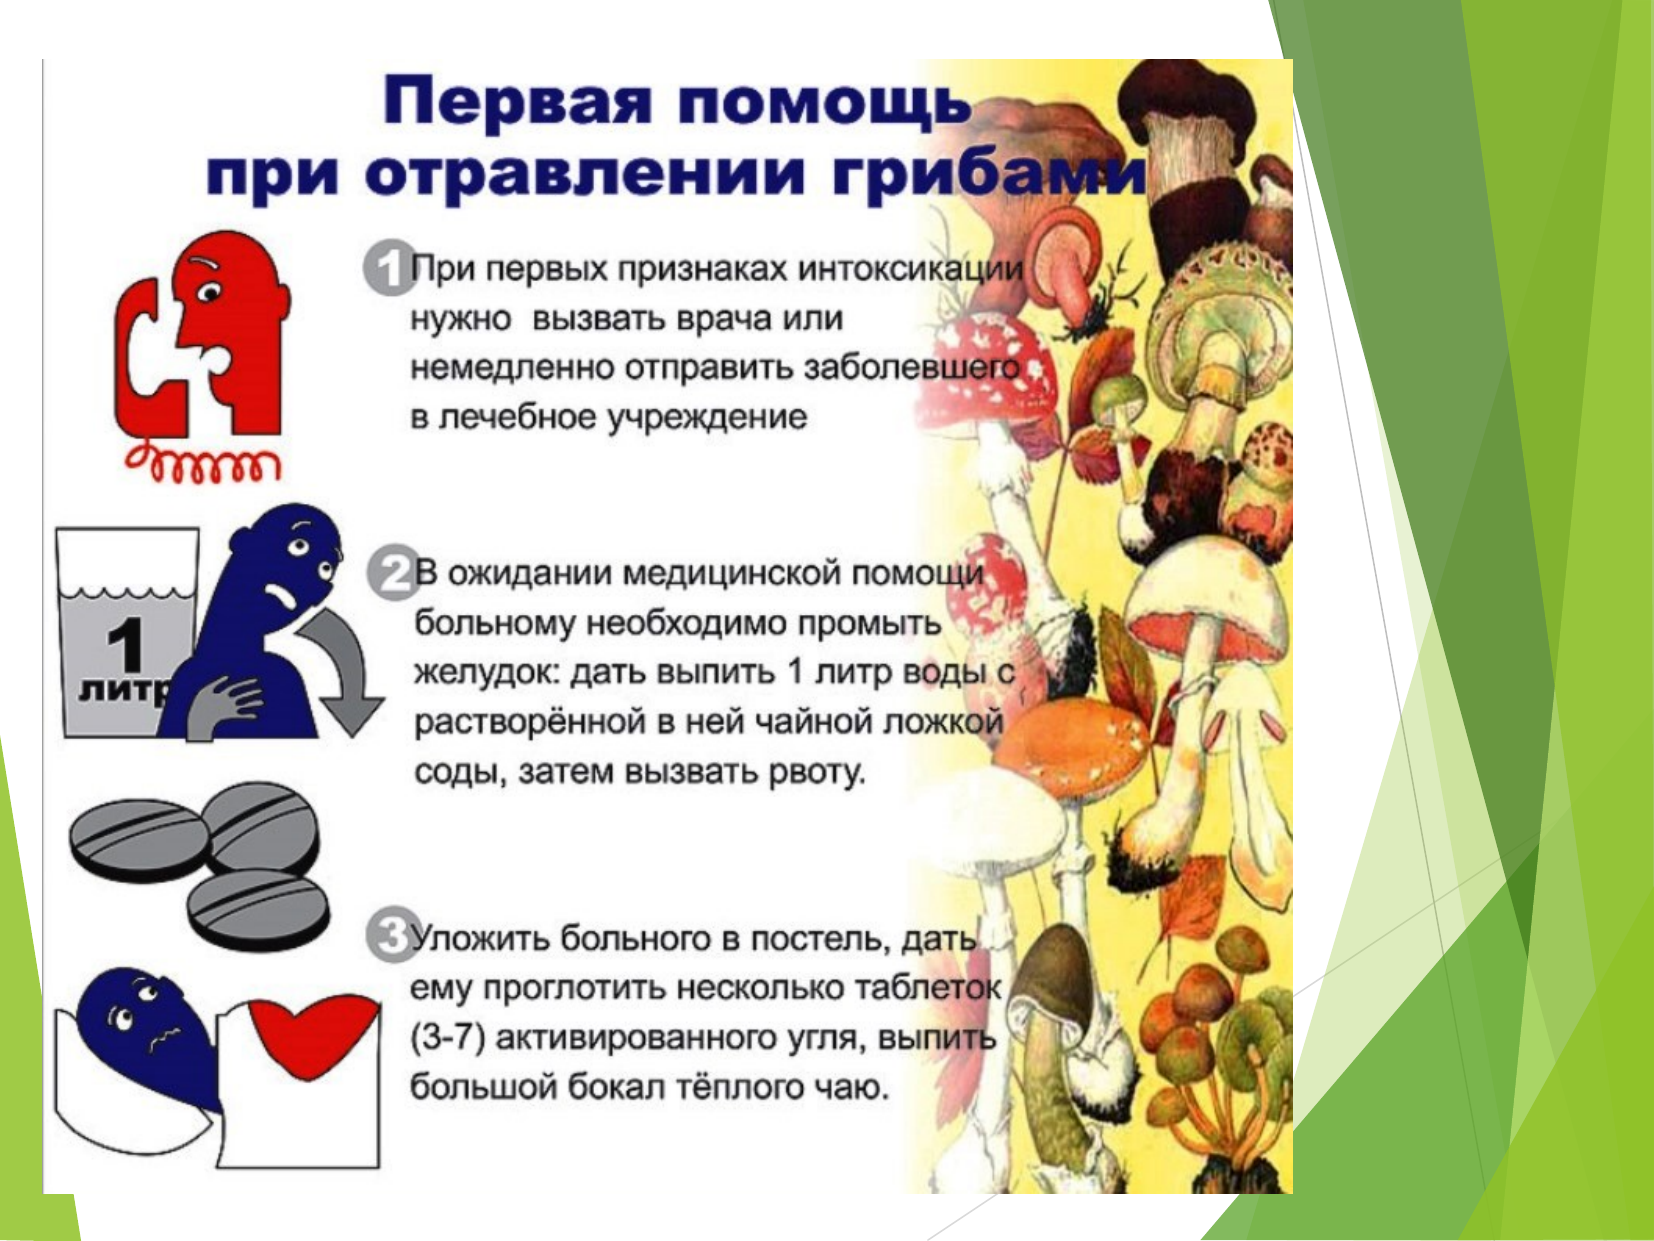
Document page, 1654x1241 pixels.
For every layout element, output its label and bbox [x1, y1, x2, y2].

picture [42, 59, 1293, 1194]
